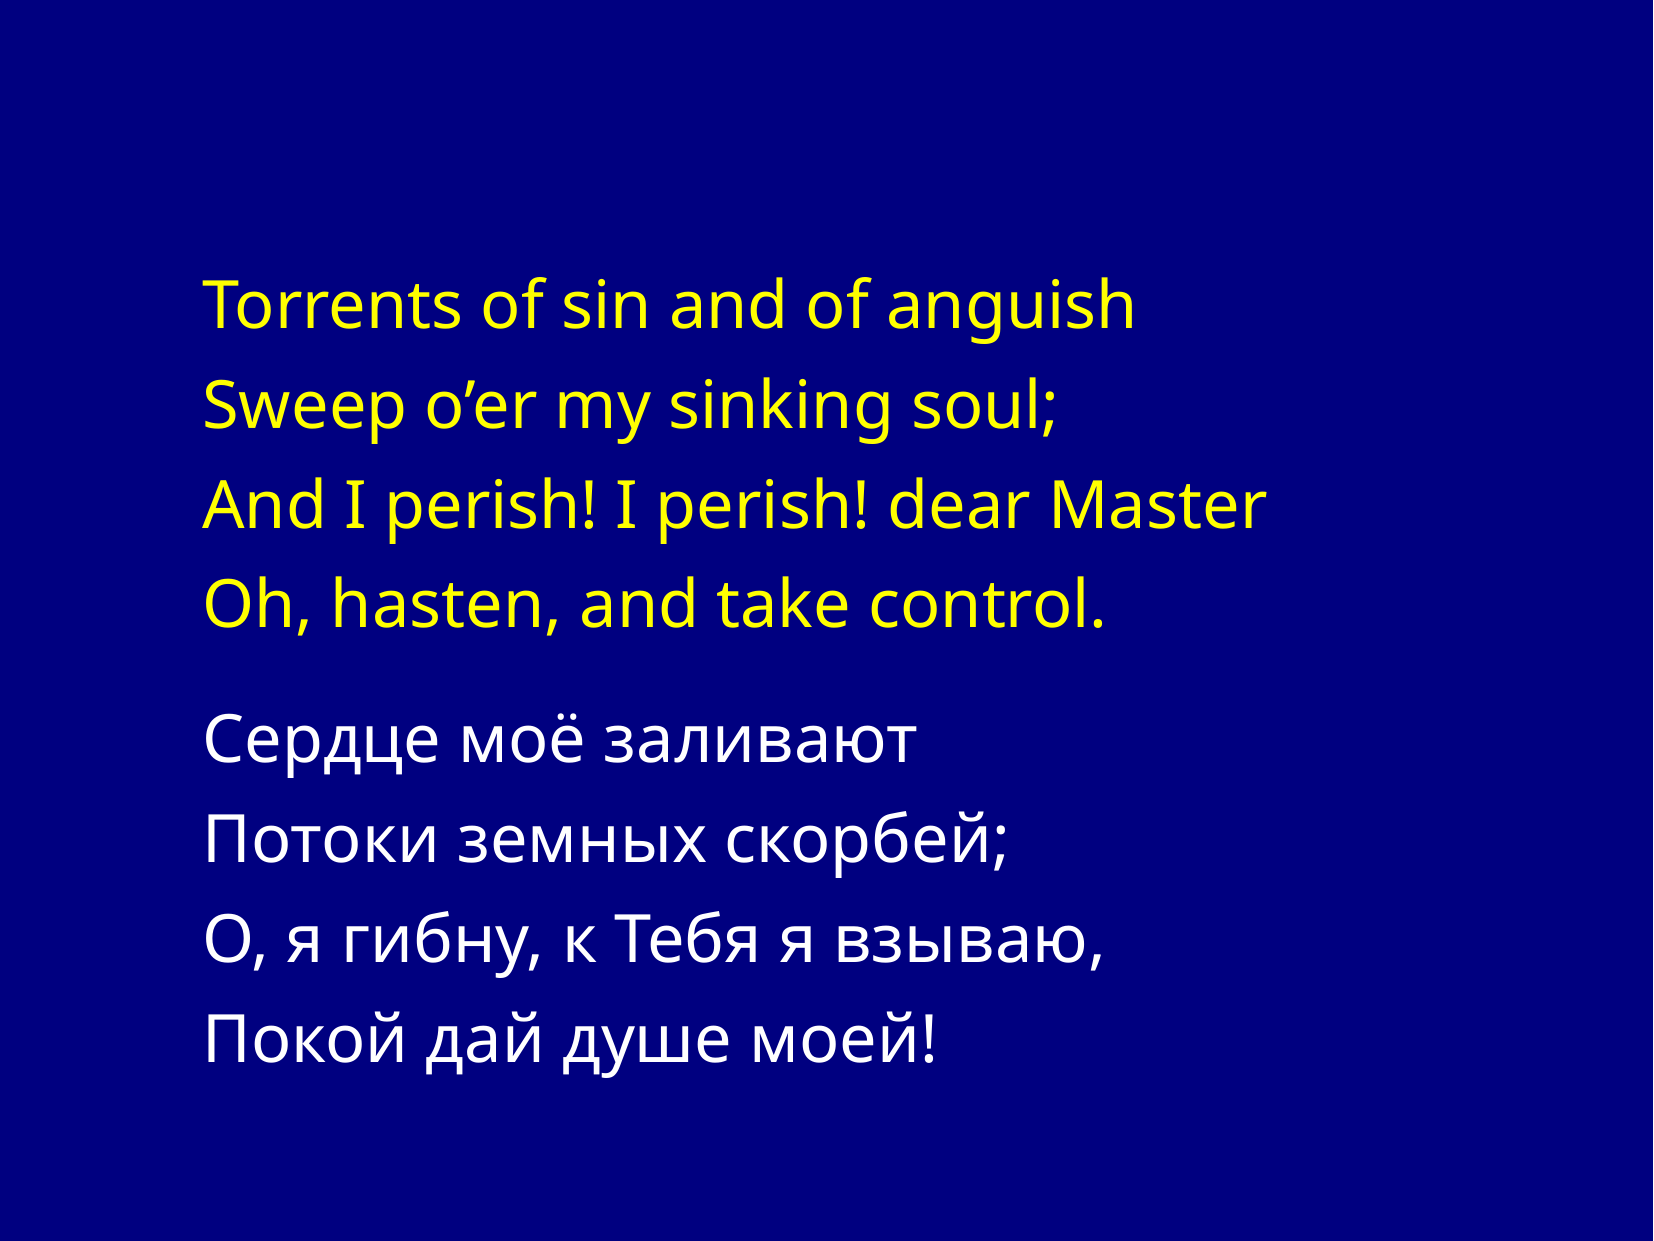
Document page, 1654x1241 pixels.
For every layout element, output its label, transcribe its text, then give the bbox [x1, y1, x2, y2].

text_box Сердце моё заливают Потоки земных скорбей; О, я гибну, к Тебя я взываю, Покой дай душе моей! [75, 675, 1576, 1163]
text_box Torrents of sin and of anguish Sweep o’er my sinking soul; And I perish! I perish! dear Master Oh, hasten, and take control. [75, 150, 1653, 638]
